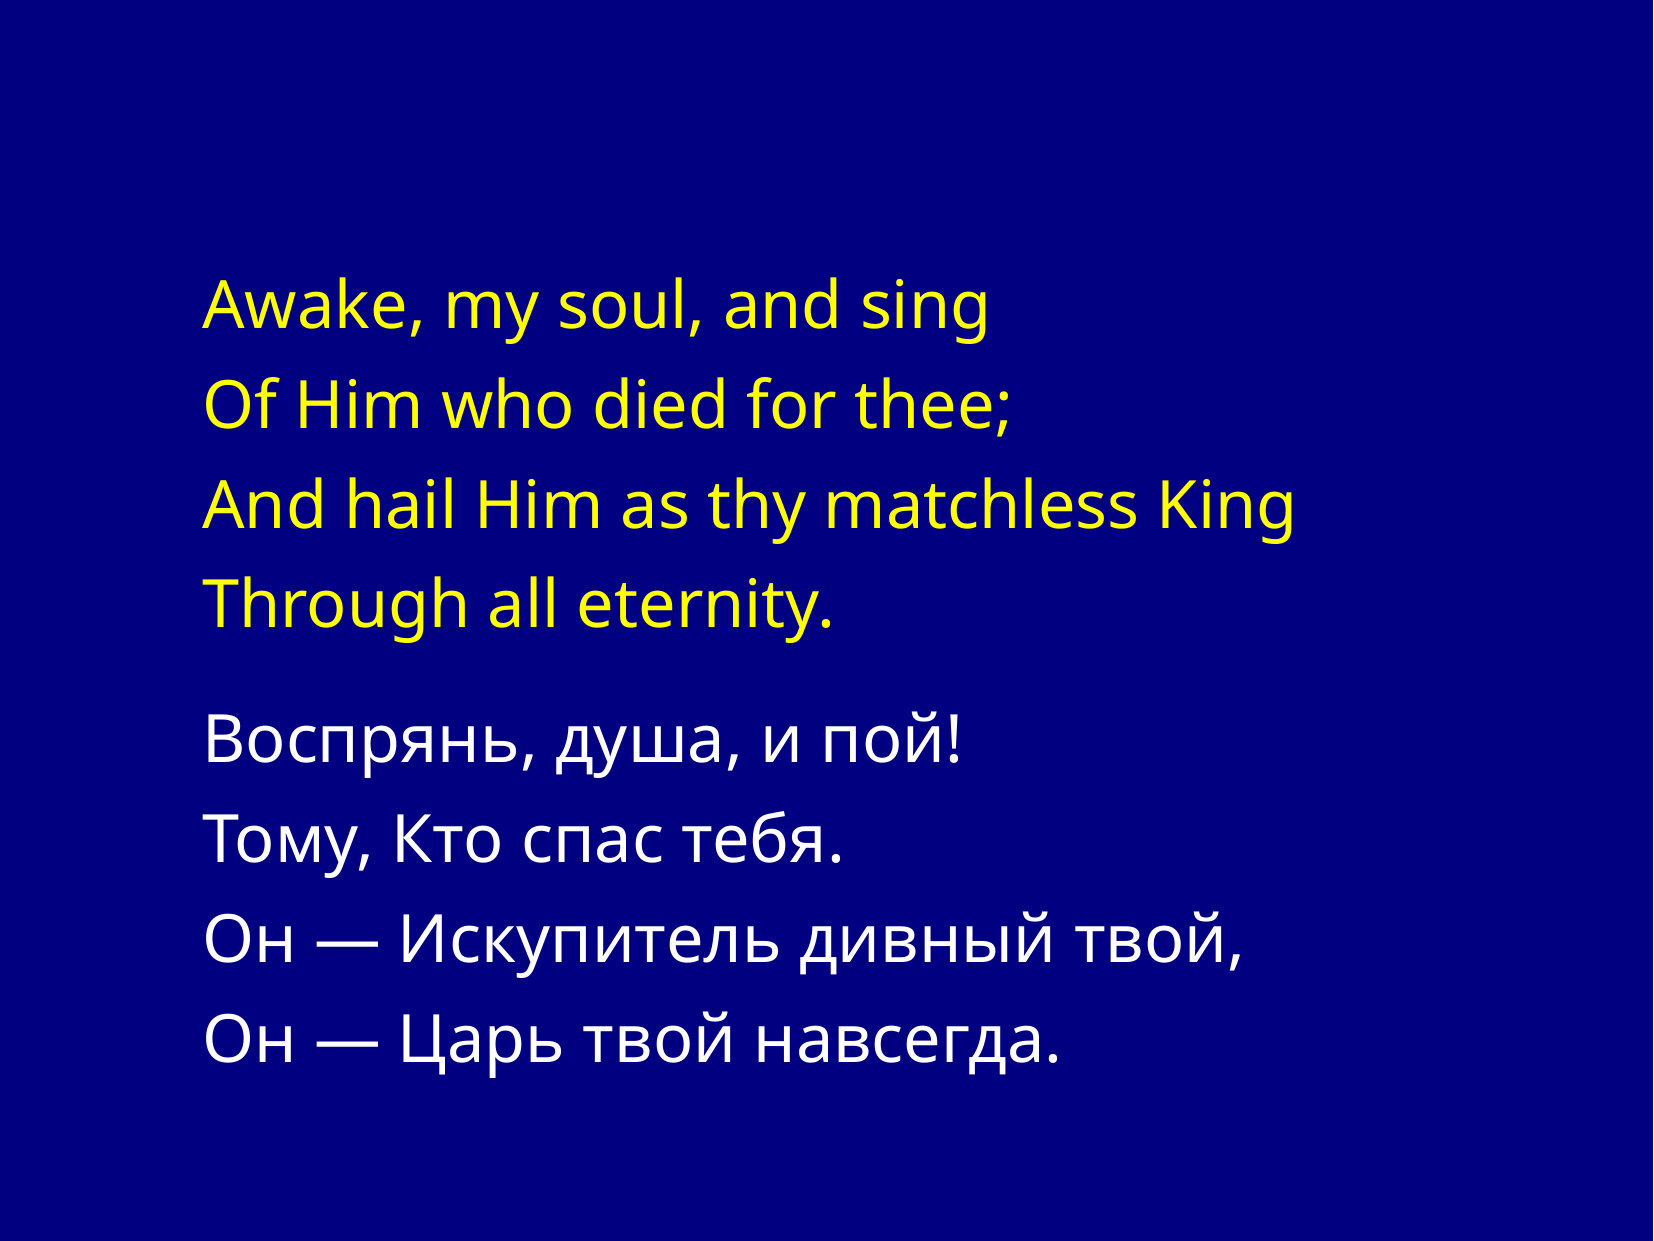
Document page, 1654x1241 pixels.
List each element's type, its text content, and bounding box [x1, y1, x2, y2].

text_box Воспрянь, душа, и пой! Тому, Кто спас тебя. Он ― Искупитель дивный твой, Он ― Царь твой навсегда. [75, 675, 1576, 1163]
text_box Awake, my soul, and sing Of Him who died for thee; And hail Him as thy matchless King Through all eternity. [75, 150, 1651, 638]
